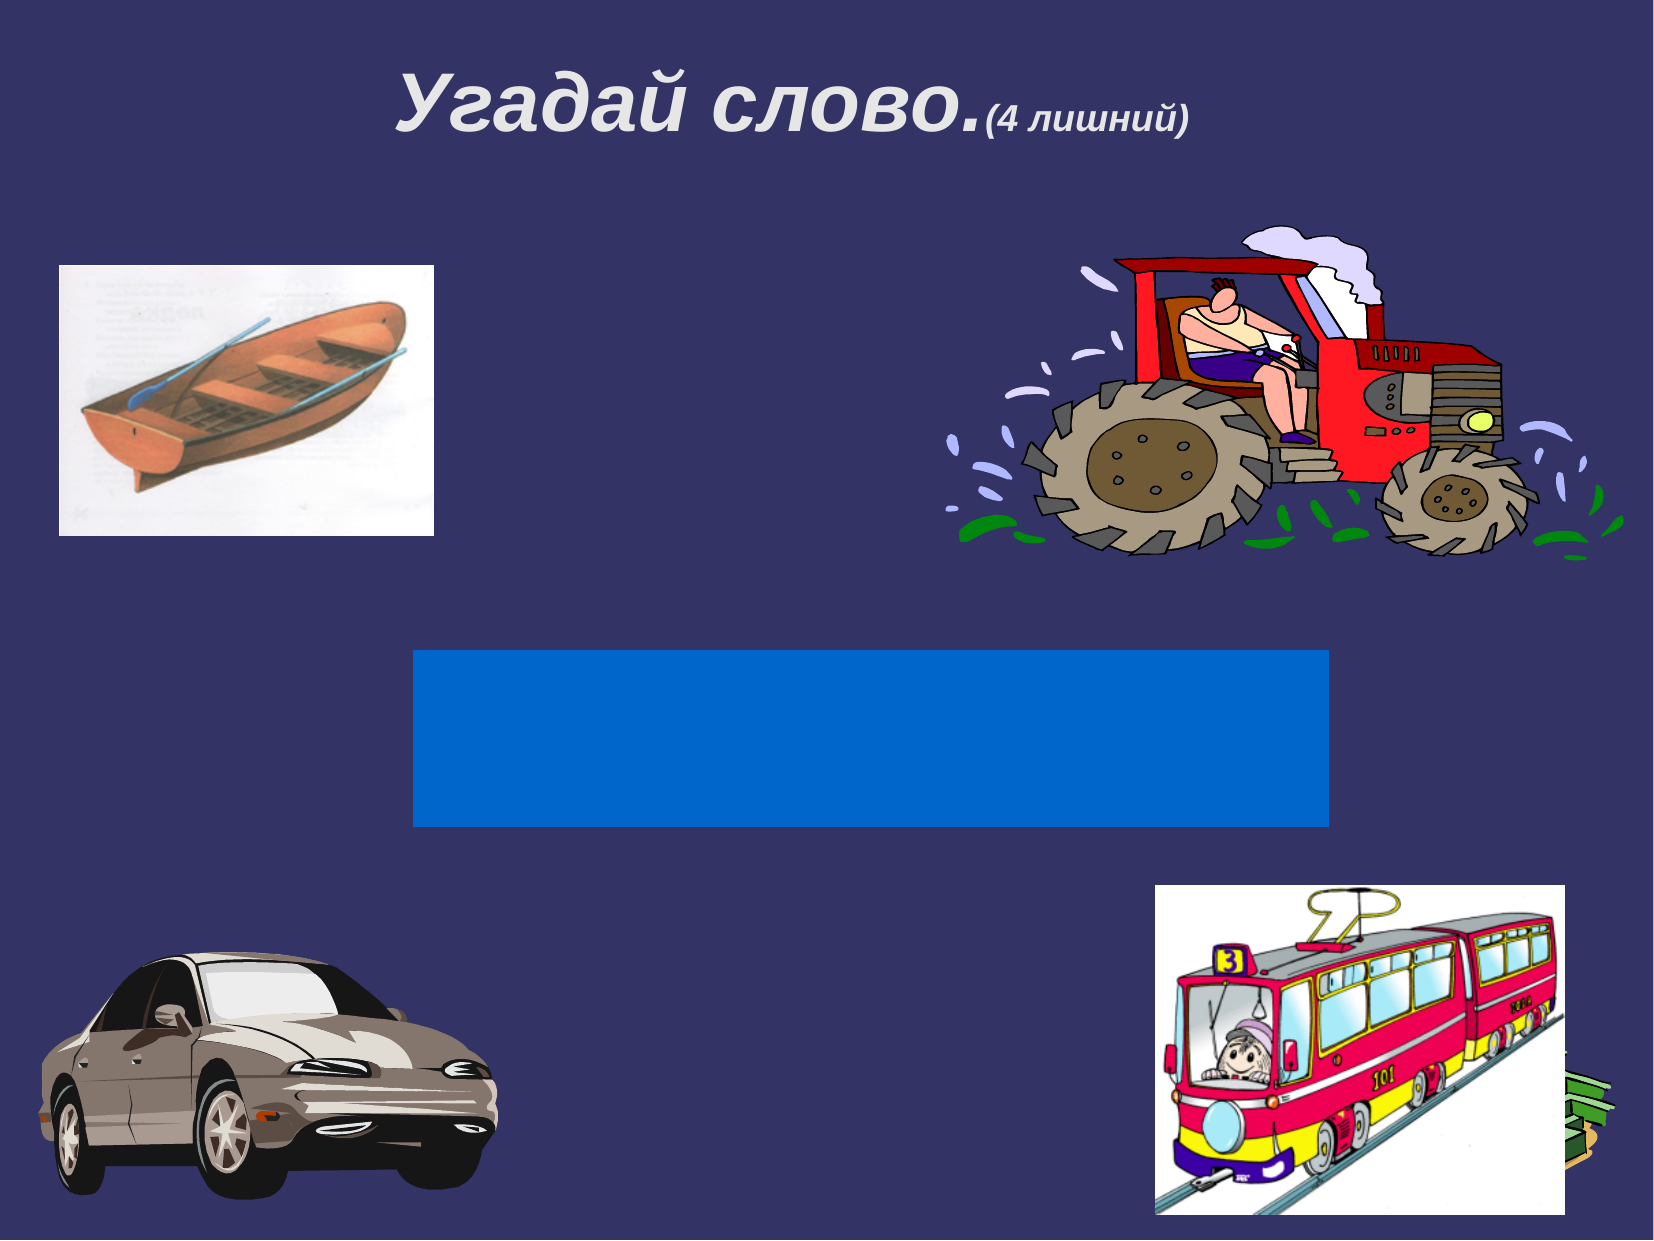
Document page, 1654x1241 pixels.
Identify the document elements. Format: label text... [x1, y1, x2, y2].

table_header [564, 650, 715, 827]
table_header [1027, 650, 1178, 827]
picture [59, 265, 434, 536]
table_header [413, 650, 564, 827]
picture [944, 223, 1625, 562]
table_header [883, 650, 1027, 827]
picture [35, 944, 502, 1211]
table_header [715, 650, 883, 827]
table_header [1178, 650, 1329, 827]
title Угадай слово.(4 лишний) [47, 6, 1536, 199]
picture [1155, 885, 1565, 1215]
